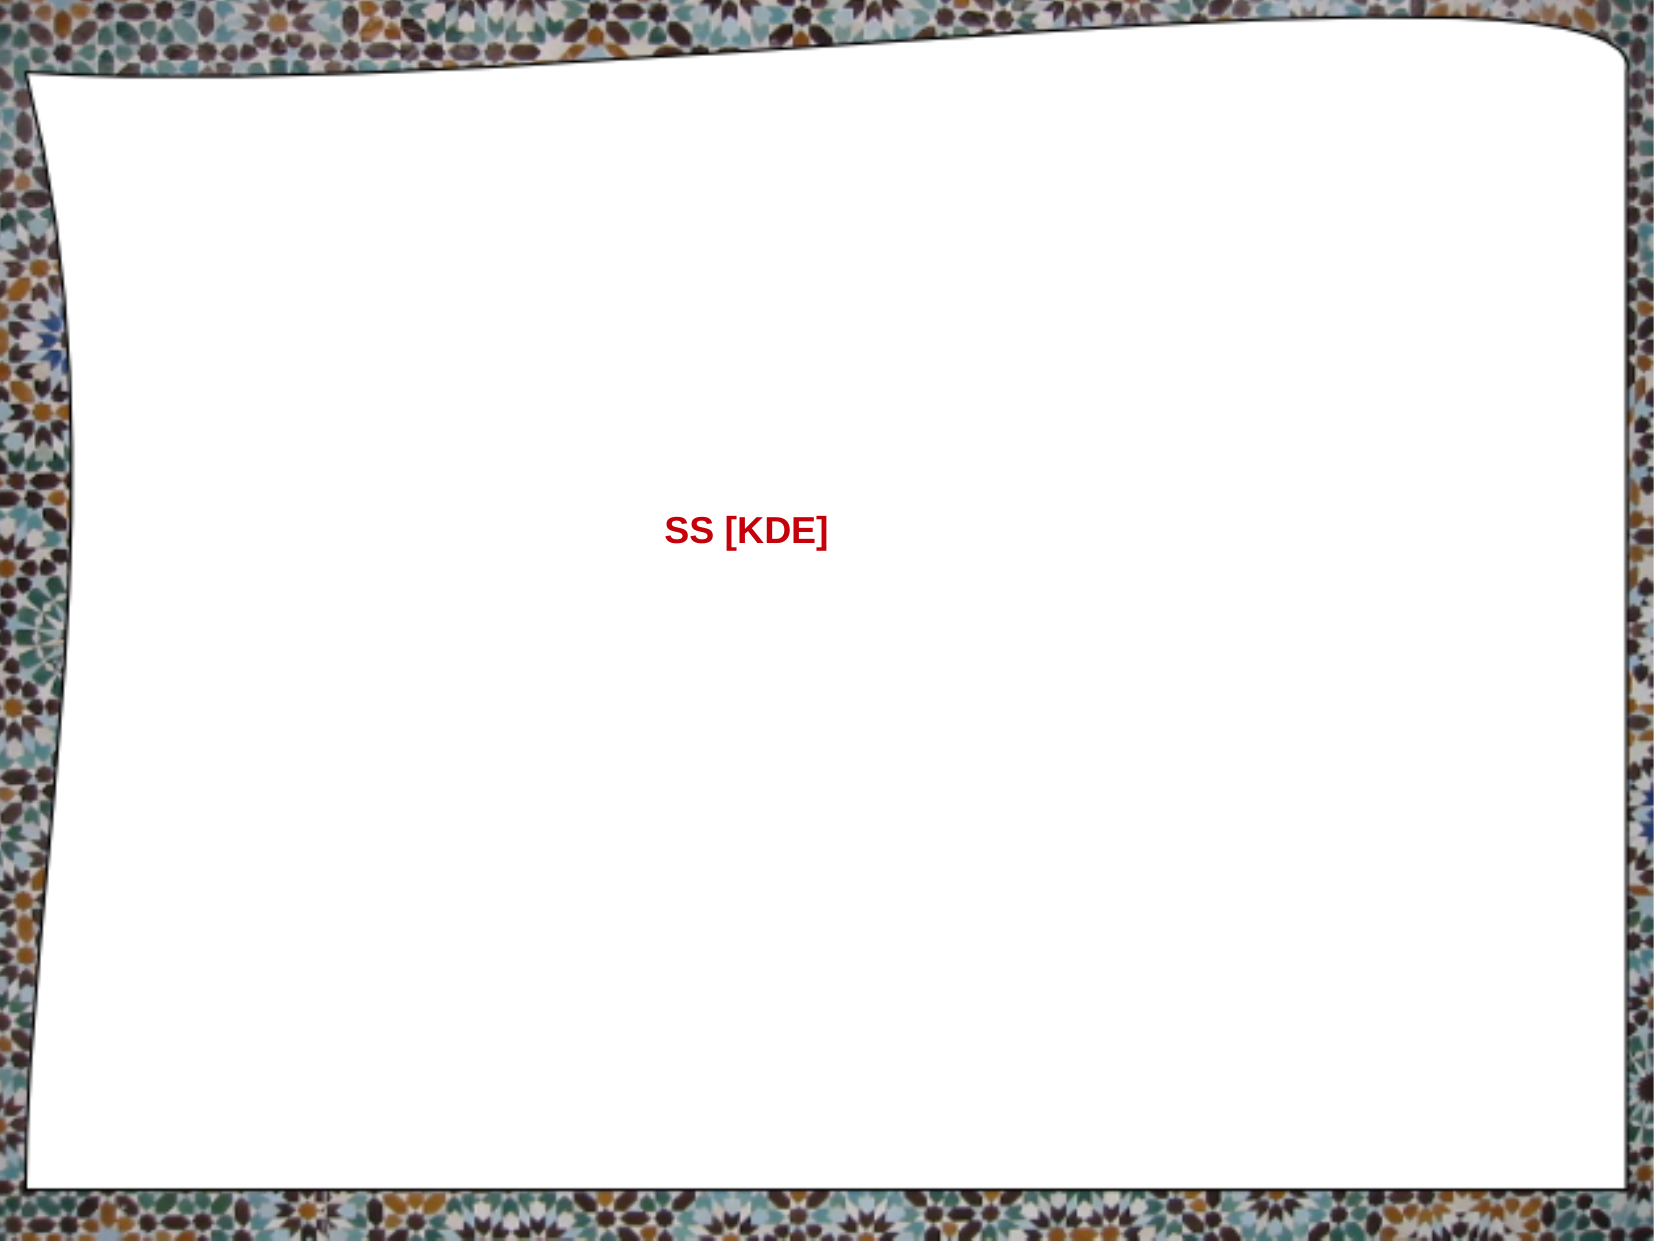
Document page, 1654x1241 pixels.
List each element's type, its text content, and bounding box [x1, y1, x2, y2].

text_box SS [KDE] [649, 501, 1034, 559]
picture [0, 0, 1654, 1241]
